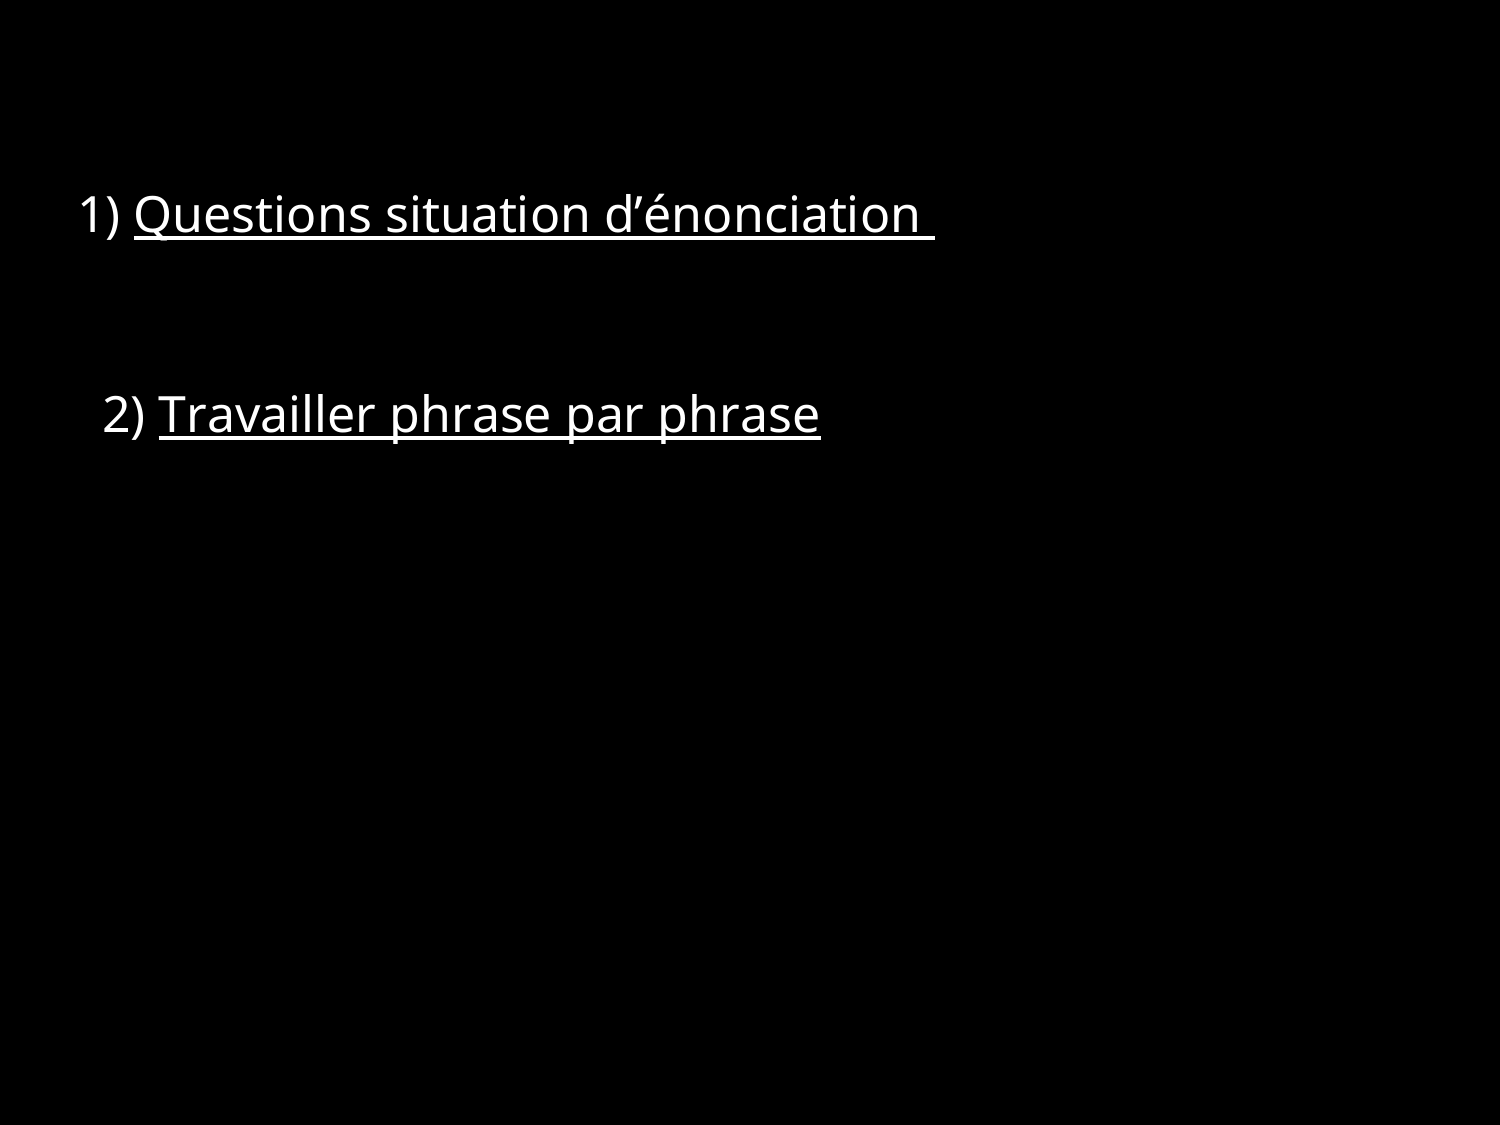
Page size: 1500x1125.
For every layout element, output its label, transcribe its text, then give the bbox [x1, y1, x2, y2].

text_box 2) Travailler phrase par phrase [87, 375, 925, 542]
text_box 1) Questions situation d’énonciation [62, 174, 1388, 342]
